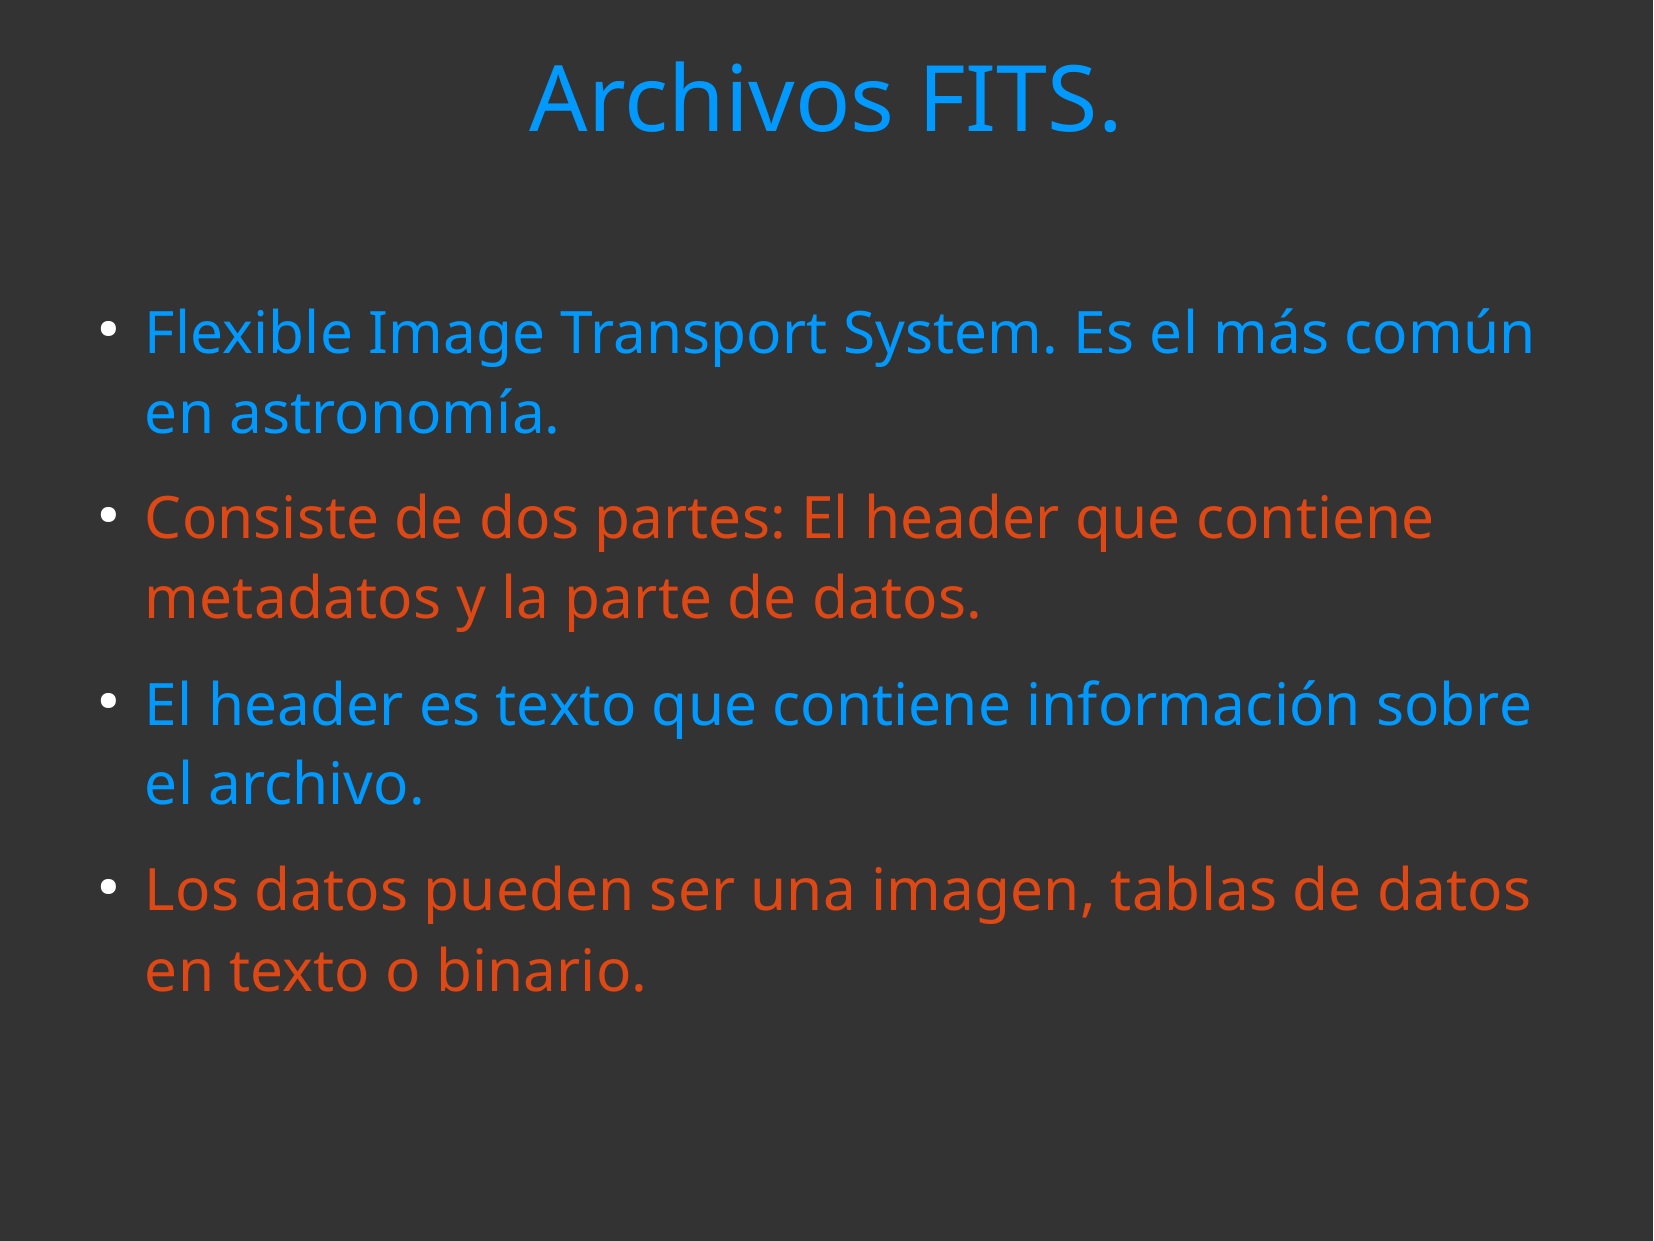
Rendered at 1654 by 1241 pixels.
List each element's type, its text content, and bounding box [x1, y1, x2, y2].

list Flexible Image Transport System. Es el más común en astronomía. Consiste de dos partes: El header que contiene metadatos y la parte de datos. El header es texto que contiene información sobre el archivo. Los datos pueden ser una imagen, tablas de datos en texto o binario. [82, 290, 1571, 1010]
title Archivos FITS. [82, 44, 1571, 148]
